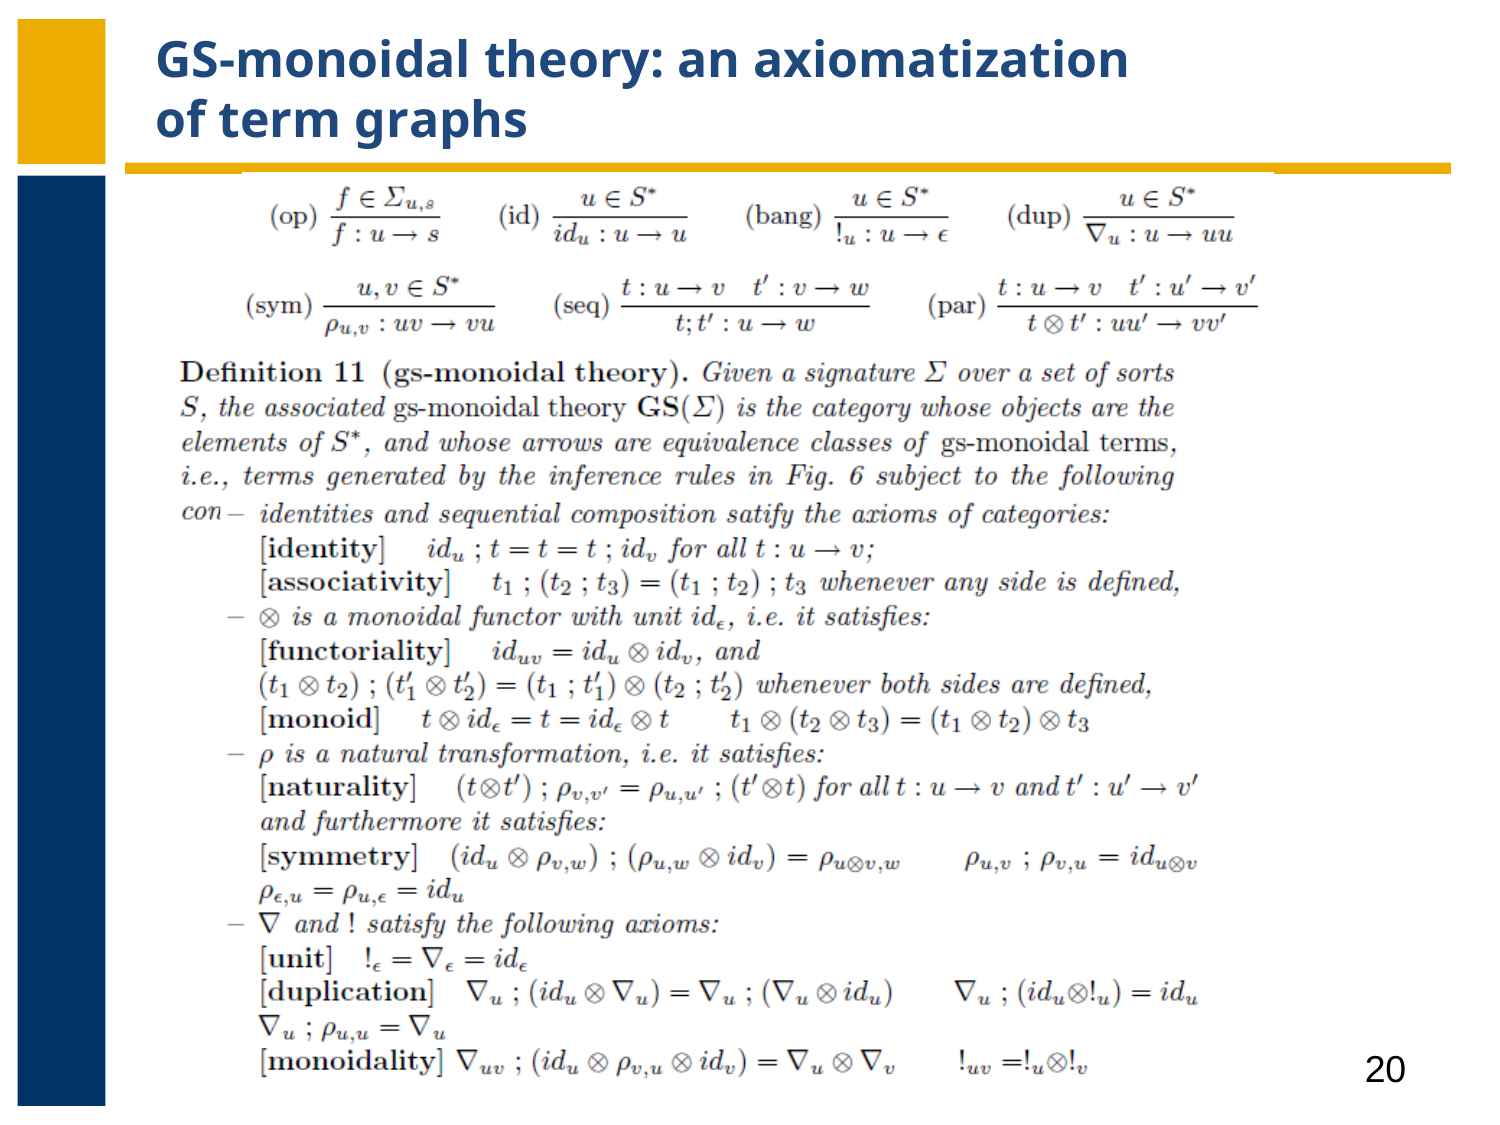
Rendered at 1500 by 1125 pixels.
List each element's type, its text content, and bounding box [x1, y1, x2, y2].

picture [174, 357, 1205, 1081]
picture [242, 172, 1275, 356]
title GS-monoidal theory: an axiomatization of term graphs [140, 20, 1164, 156]
